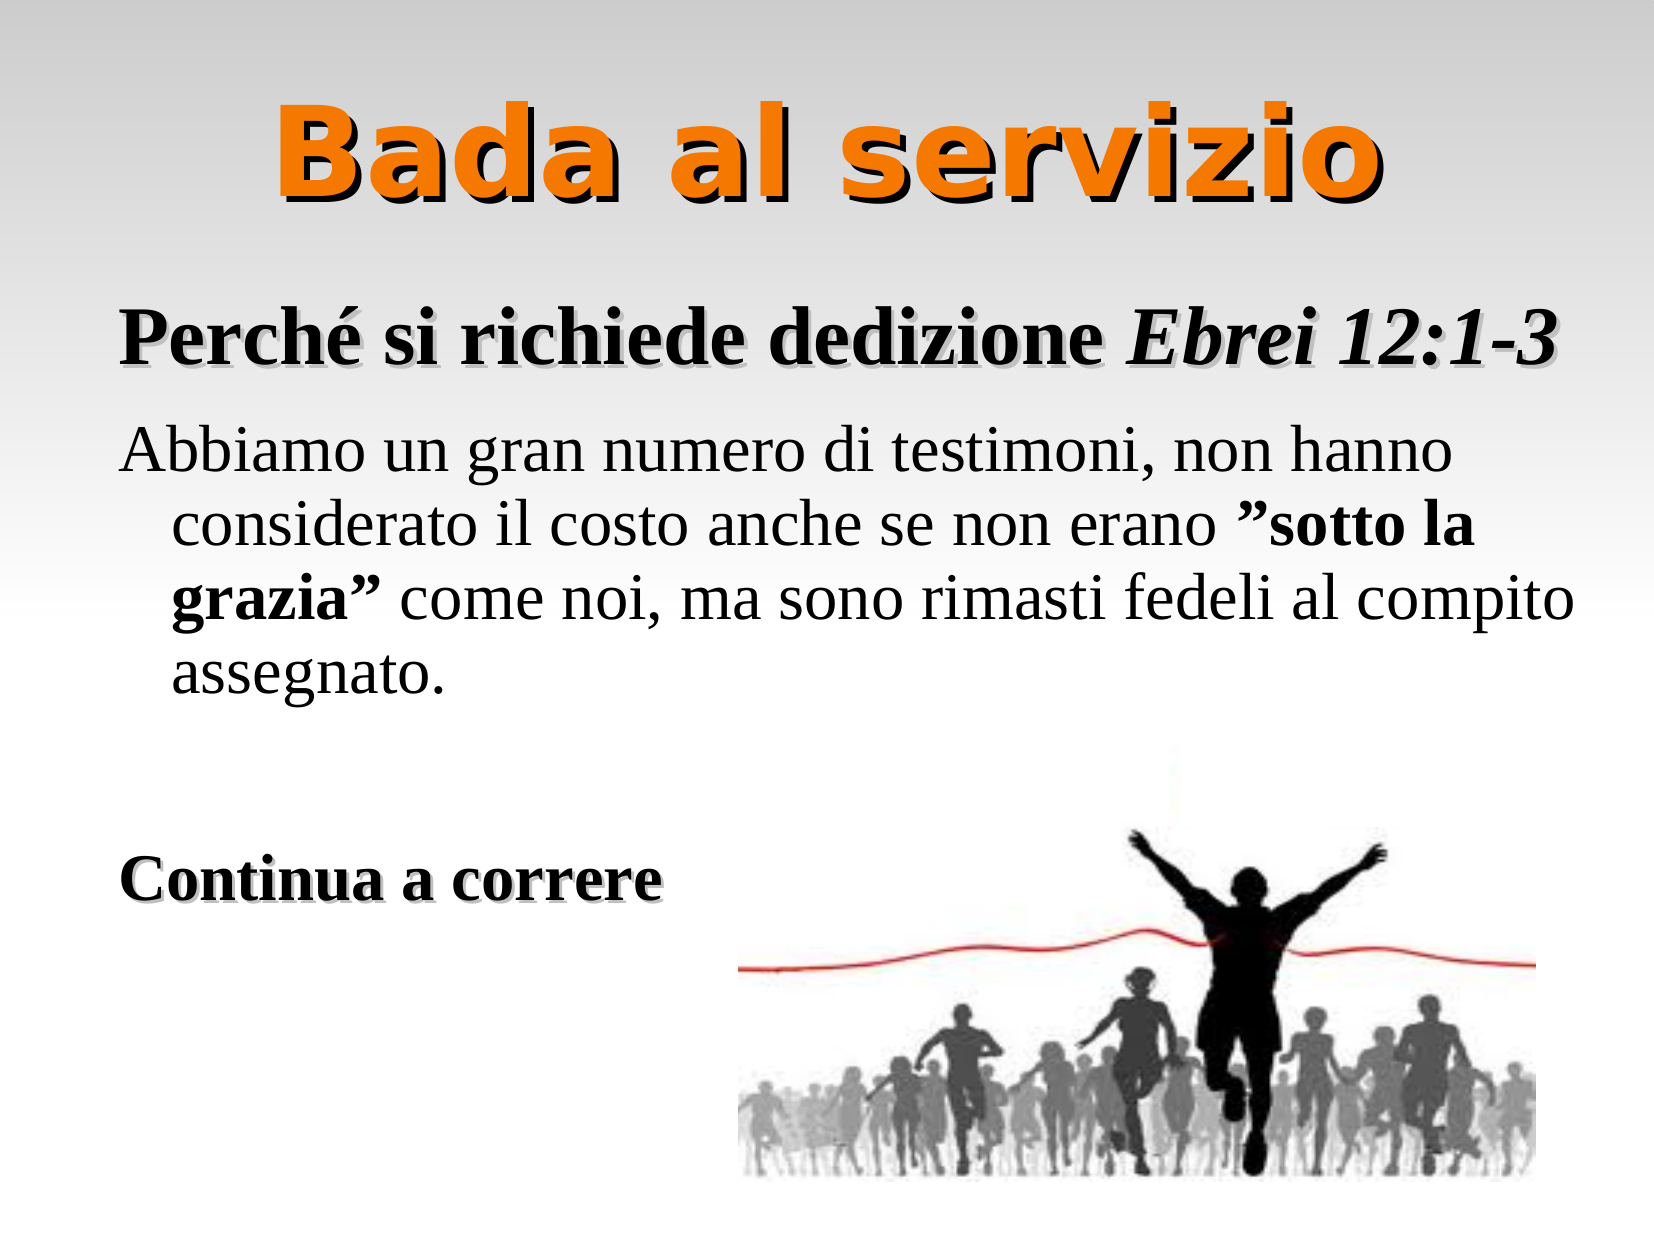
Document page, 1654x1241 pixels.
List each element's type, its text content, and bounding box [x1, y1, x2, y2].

picture [738, 679, 1536, 1182]
list Perché si richiede dedizione Ebrei 12:1-3 Abbiamo un gran numero di testimoni, non hanno considerato il costo anche se non erano ”sotto la grazia” come noi, ma sono rimasti fedeli al compito assegnato. Continua a correre [29, 290, 1595, 1094]
title Bada al servizio [82, 56, 1571, 250]
